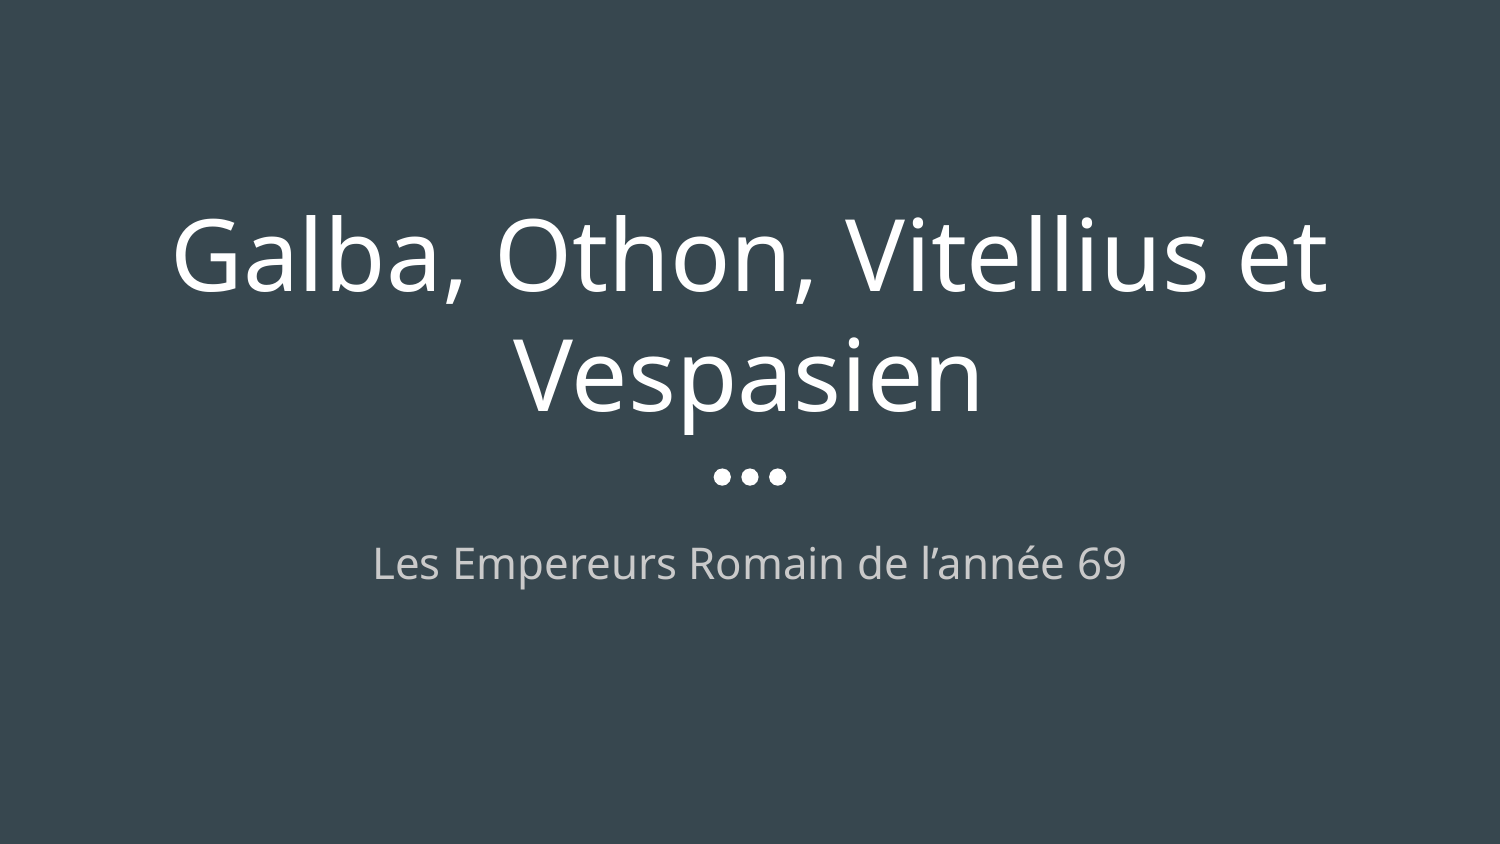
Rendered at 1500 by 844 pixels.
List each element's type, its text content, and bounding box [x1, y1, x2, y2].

title Galba, Othon, Vitellius et Vespasien [110, 162, 1390, 447]
subtitle Les Empereurs Romain de l’année 69 [110, 520, 1390, 651]
